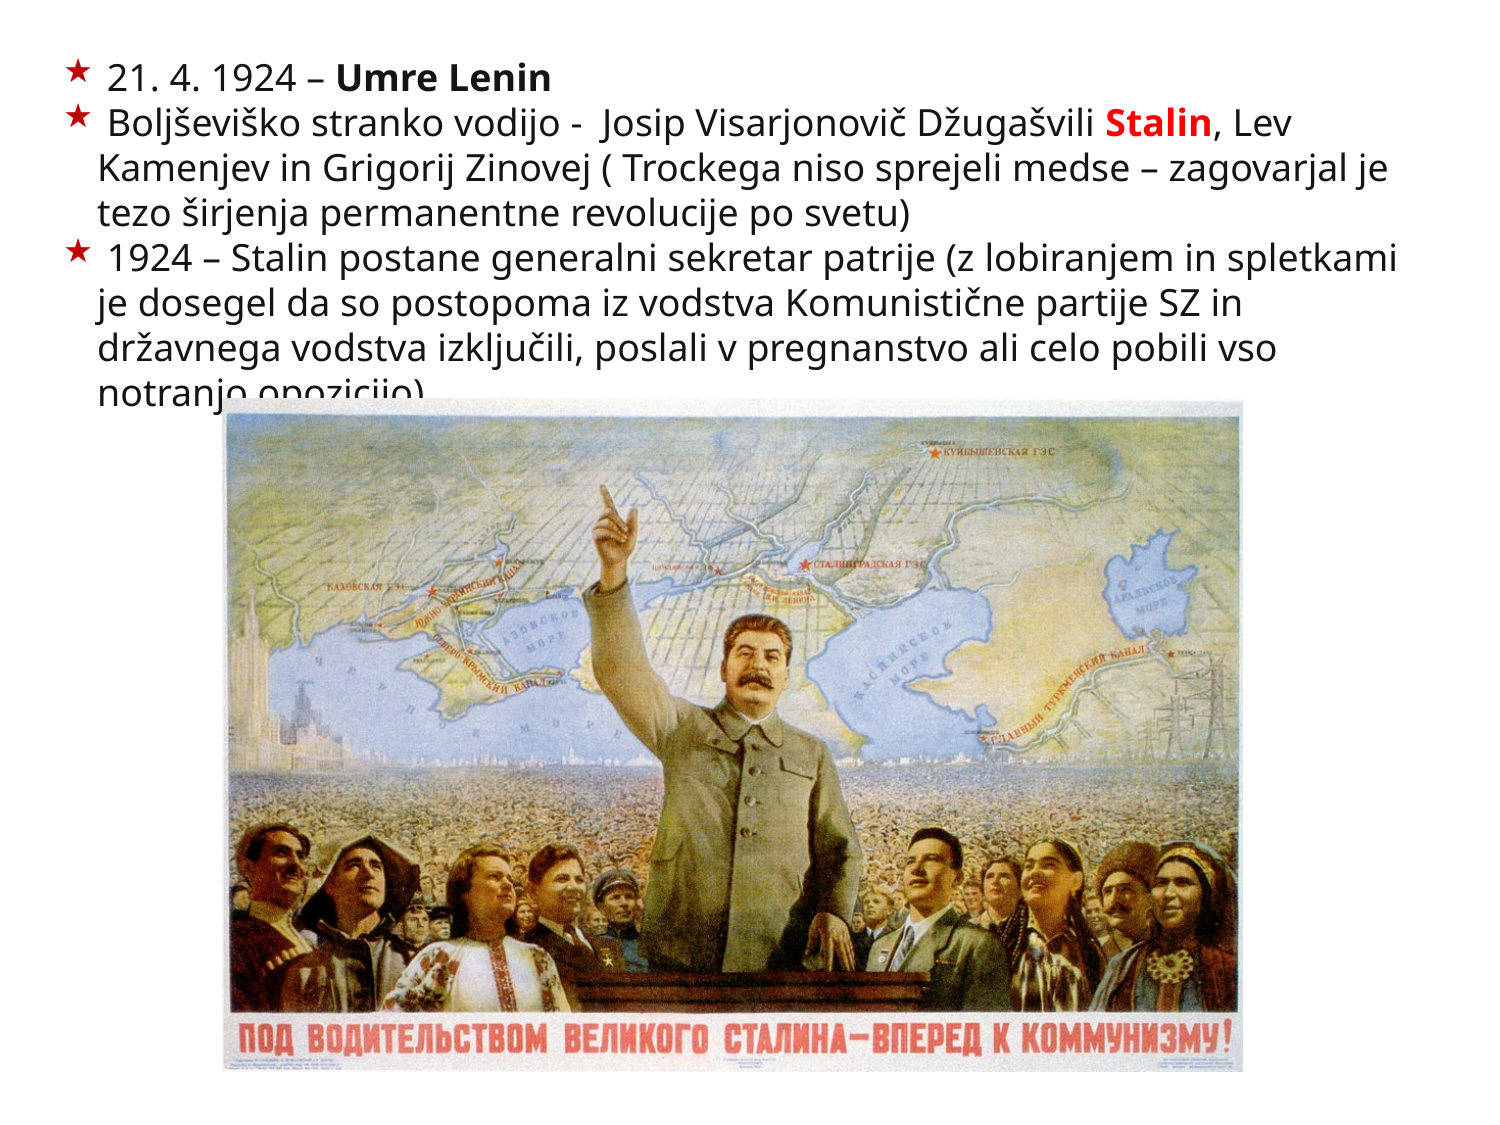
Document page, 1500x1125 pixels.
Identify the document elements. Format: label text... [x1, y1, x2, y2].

picture [222, 398, 1243, 1072]
text_box 21. 4. 1924 – Umre Lenin Boljševiško stranko vodijo - Josip Visarjonovič Džugašvili Stalin, Lev Kamenjev in Grigorij Zinovej ( Trockega niso sprejeli medse – zagovarjal je tezo širjenja permanentne revolucije po svetu) 1924 – Stalin postane generalni sekretar patrije (z lobiranjem in spletkami je dosegel da so postopoma iz vodstva Komunistične partije SZ in državnega vodstva izključili, poslali v pregnanstvo ali celo pobili vso notranjo opozicijo) [46, 46, 1442, 422]
